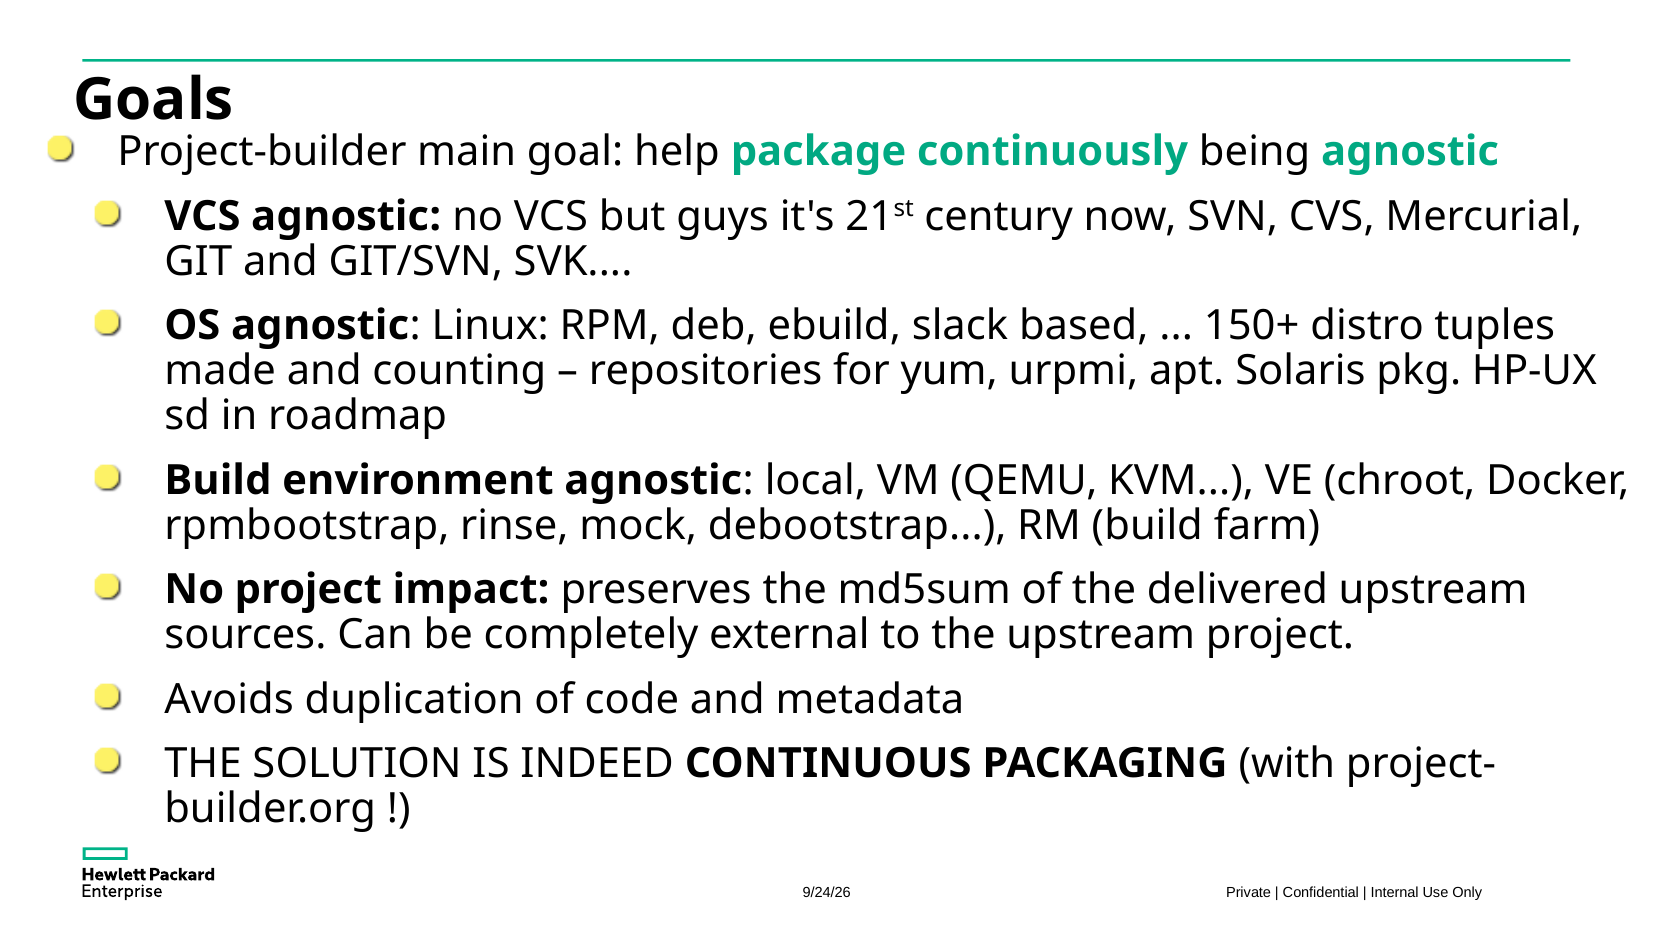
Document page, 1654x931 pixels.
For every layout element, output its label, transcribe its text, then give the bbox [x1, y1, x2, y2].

title Goals [73, 39, 988, 161]
list Project-builder main goal: help package continuously being agnostic VCS agnostic: no VCS but guys it's 21st century now, SVN, CVS, Mercurial, GIT and GIT/SVN, SVK.... OS agnostic: Linux: RPM, deb, ebuild, slack based, ... 150+ distro tuples made and counting – repositories for yum, urpmi, apt. Solaris pkg. HP-UX sd in roadmap Build environment agnostic: local, VM (QEMU, KVM...), VE (chroot, Docker, rpmbootstrap, rinse, mock, debootstrap...), RM (build farm) No project impact: preserves the md5sum of the delivered upstream sources. Can be completely external to the upstream project. Avoids duplication of code and metadata THE SOLUTION IS INDEED CONTINUOUS PACKAGING (with project-builder.org !) [34, 129, 1642, 882]
